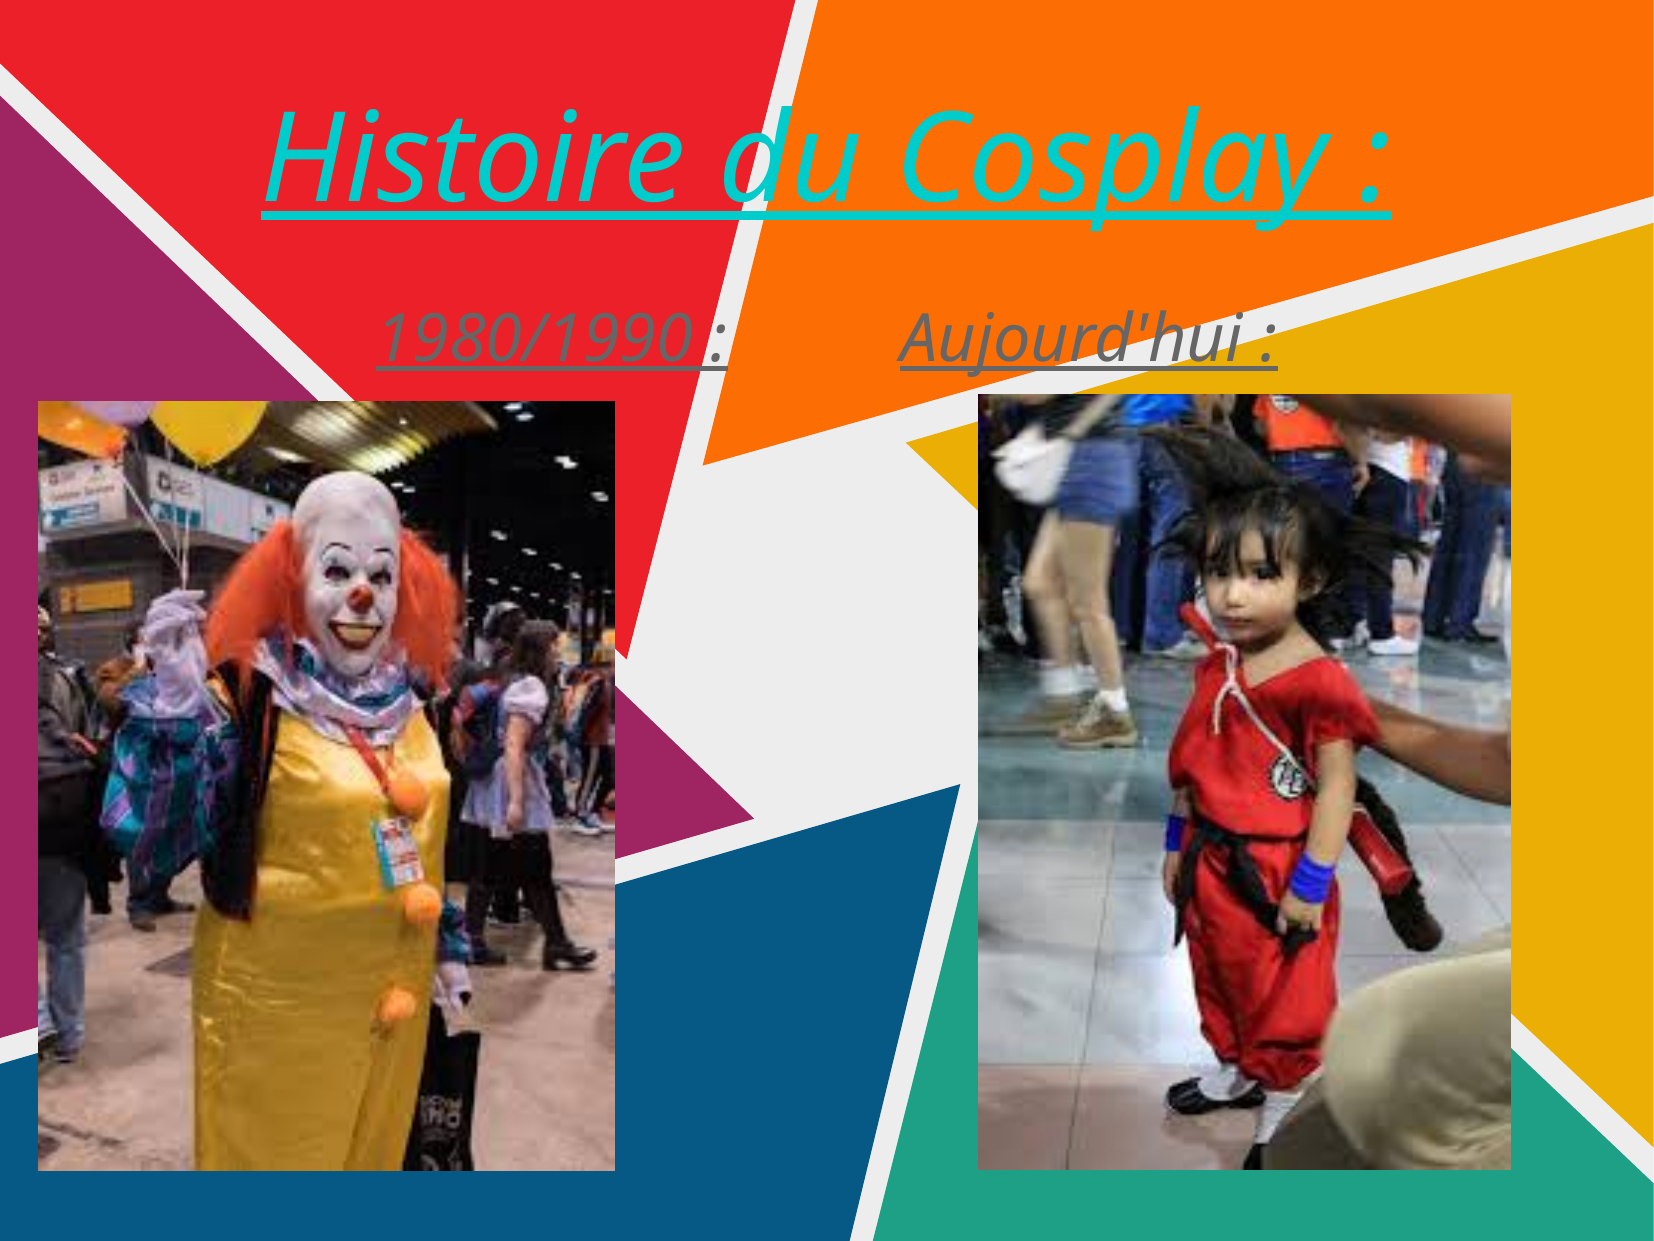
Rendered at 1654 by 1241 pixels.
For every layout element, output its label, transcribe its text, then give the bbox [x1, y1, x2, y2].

list 1980/1990 : Aujourd'hui : [82, 290, 1571, 1010]
title Histoire du Cosplay : [82, 49, 1571, 257]
picture [978, 394, 1511, 1170]
picture [38, 401, 615, 1171]
